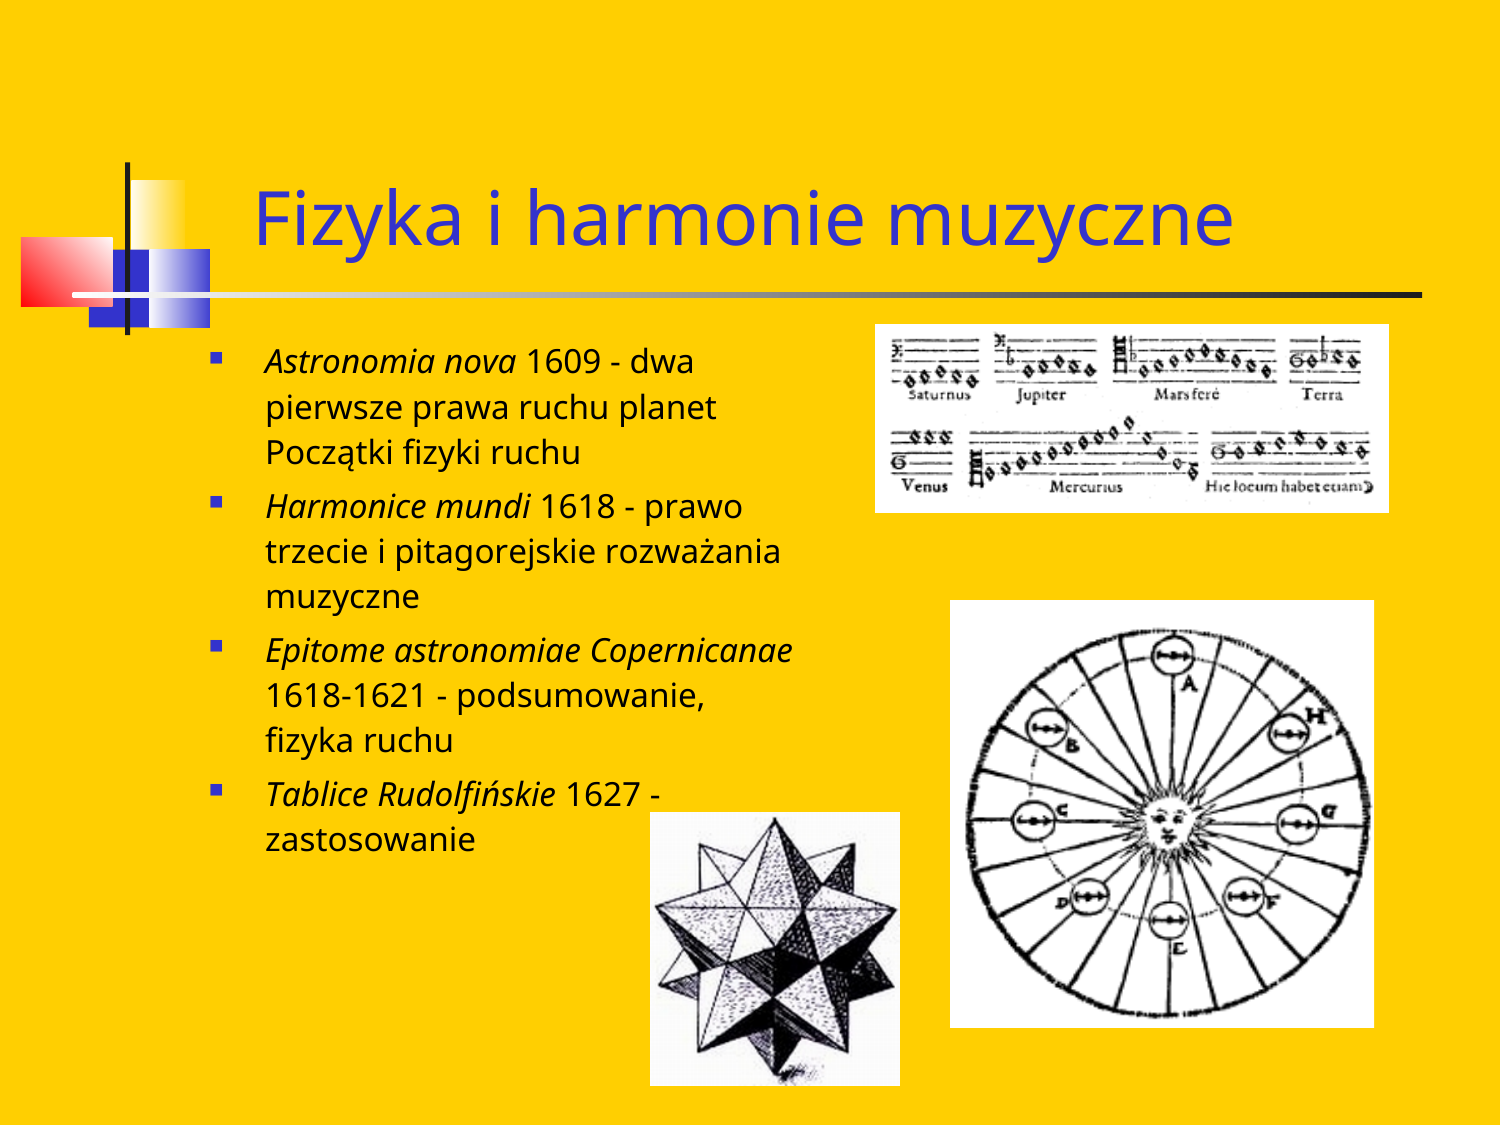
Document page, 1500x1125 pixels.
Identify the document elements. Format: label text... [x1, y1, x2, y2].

picture [650, 812, 900, 1086]
text_box Fizyka i harmonie muzyczne [237, 162, 1300, 268]
picture [950, 600, 1375, 1028]
list Astronomia nova 1609 - dwa pierwsze prawa ruchu planet Początki fizyki ruchu Harmonice mundi 1618 - prawo trzecie i pitagorejskie rozważania muzyczne Epitome astronomiae Copernicanae 1618-1621 - podsumowanie, fizyka ruchu Tablice Rudolfińskie 1627 - zastosowanie [193, 331, 820, 1007]
text_box [875, 324, 1389, 513]
